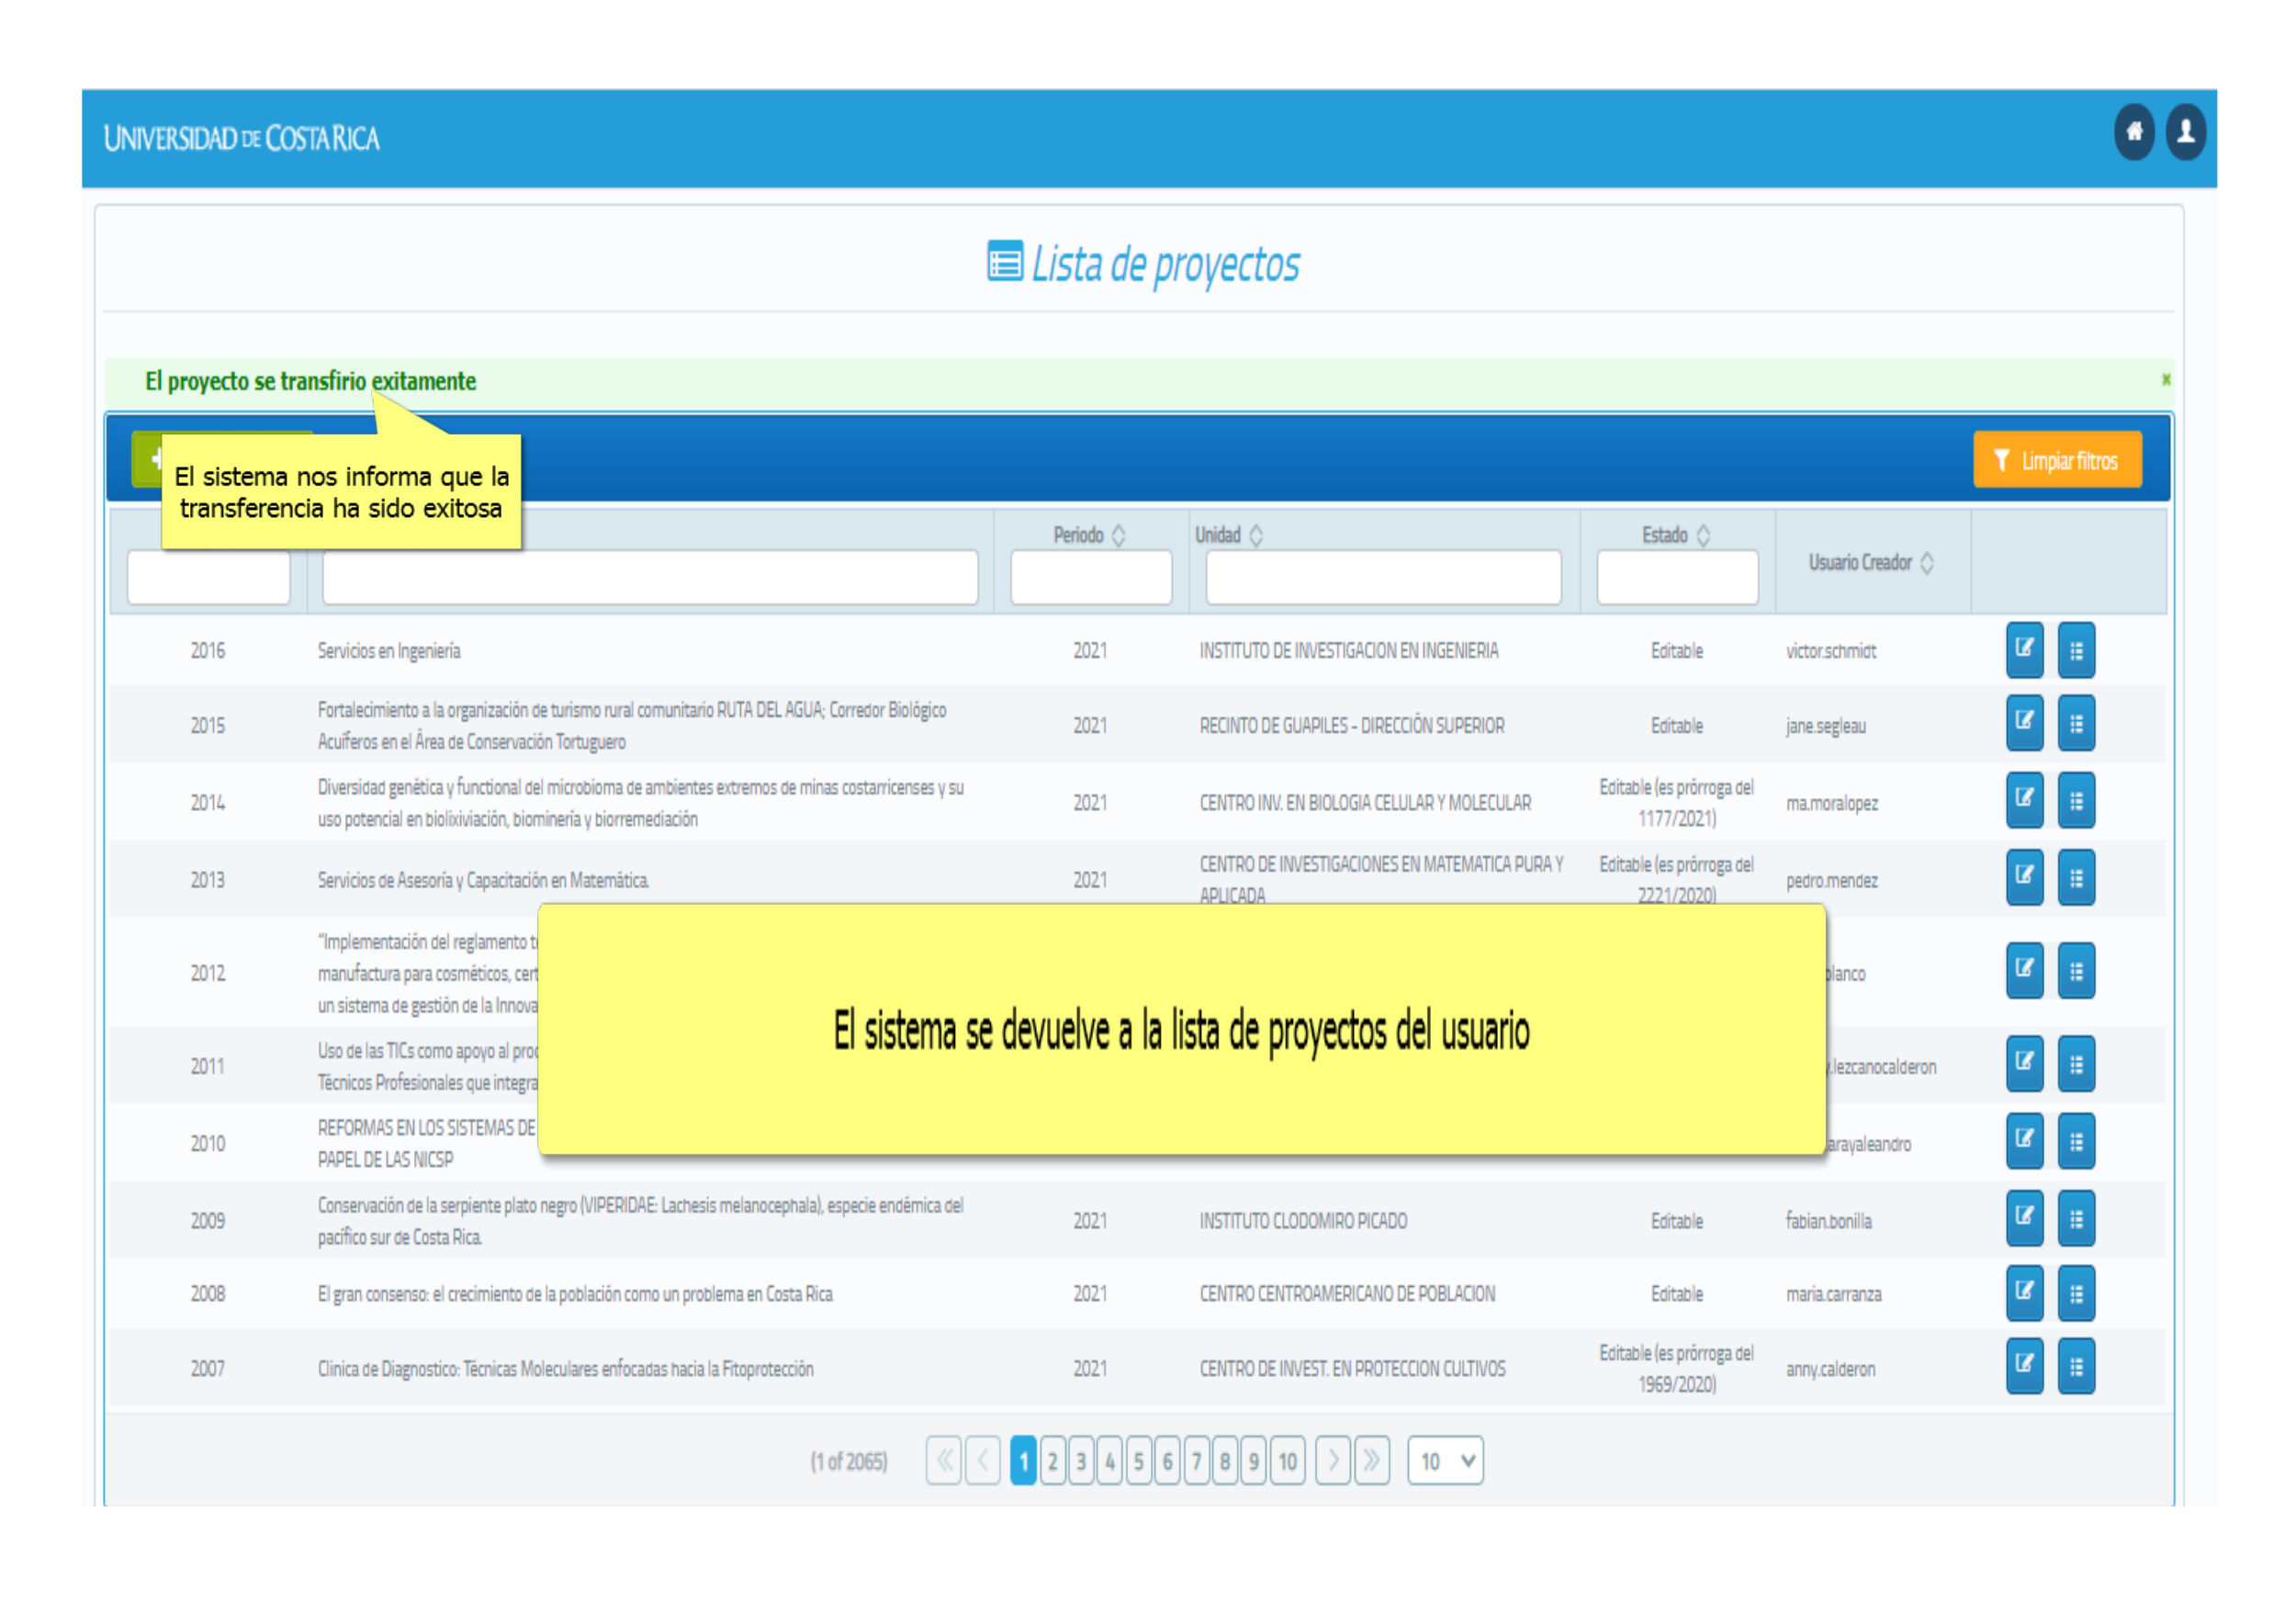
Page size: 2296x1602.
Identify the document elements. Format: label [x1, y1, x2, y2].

picture [82, 88, 2218, 1506]
